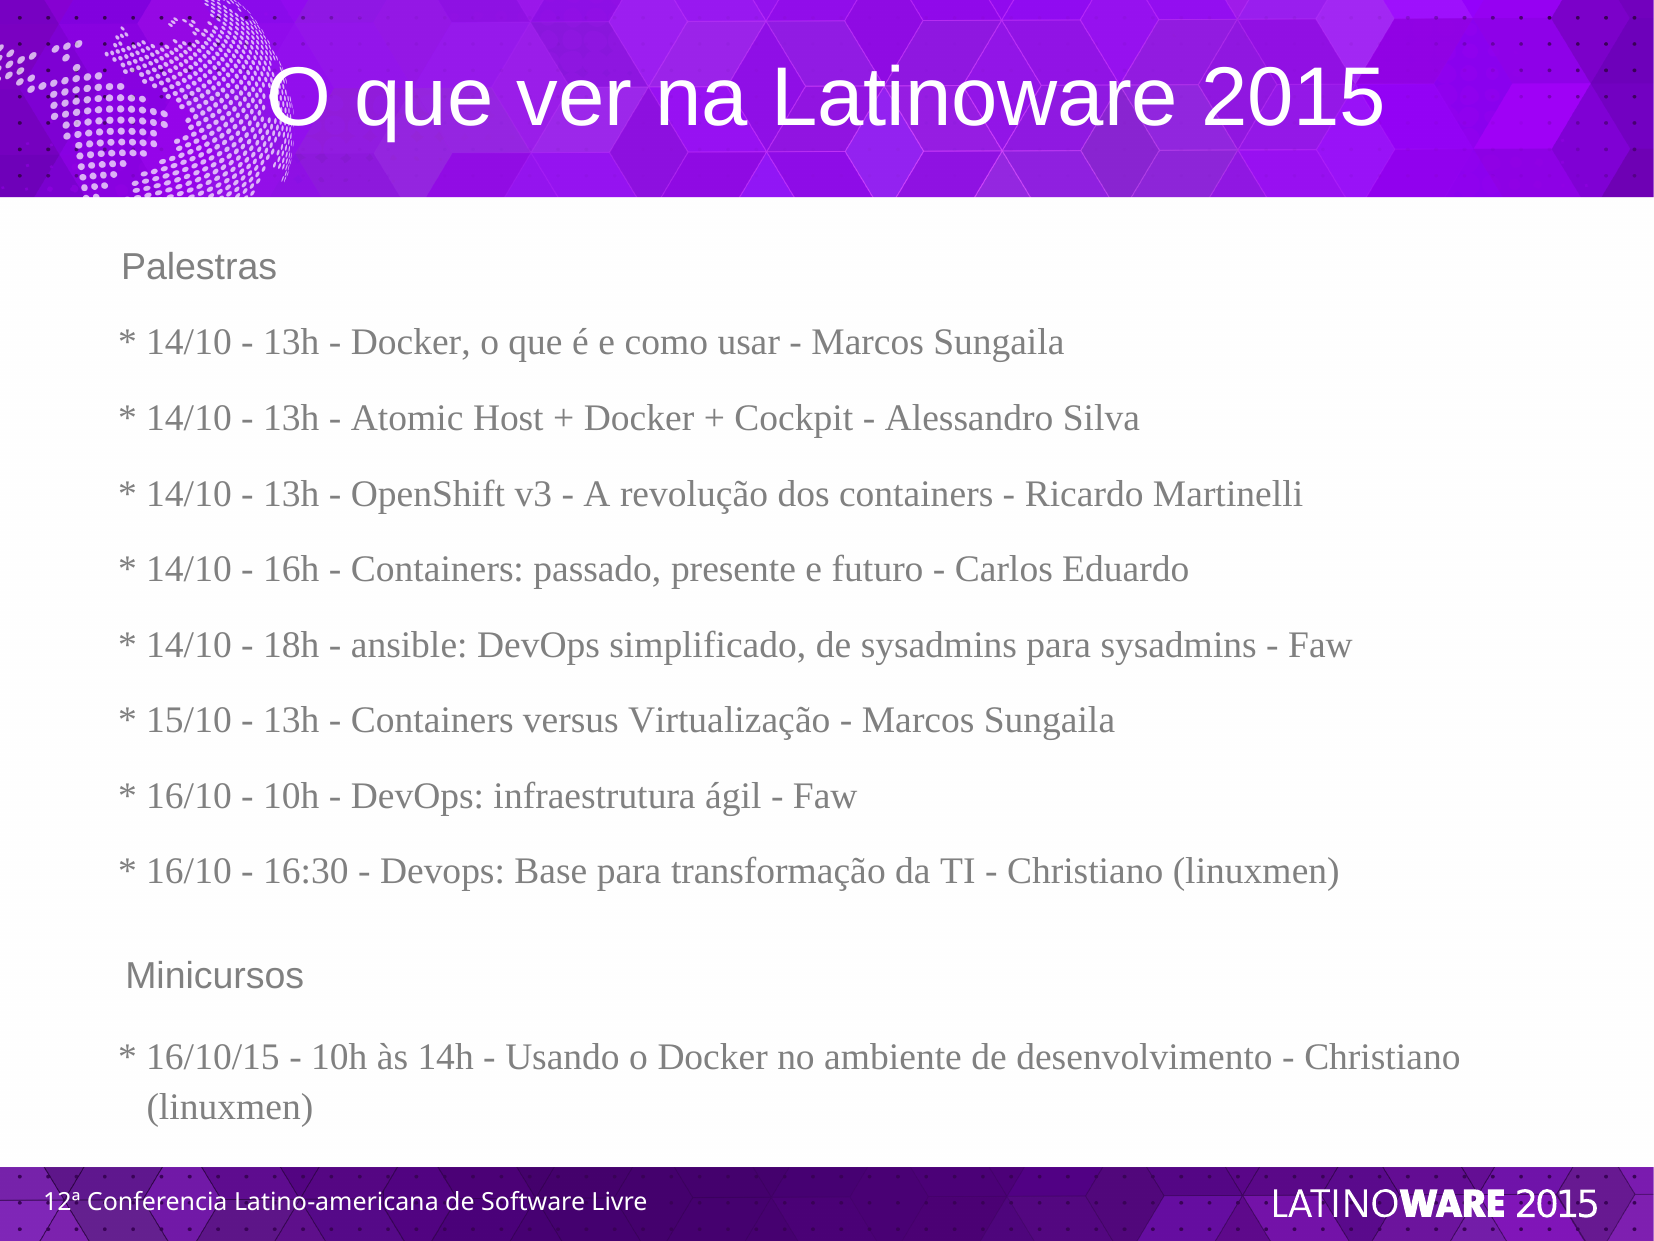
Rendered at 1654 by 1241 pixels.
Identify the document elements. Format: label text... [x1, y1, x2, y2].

text_box * 14/10 - 13h - Docker, o que é e como usar - Marcos Sungaila * 14/10 - 13h - Atomic Host + Docker + Cockpit - Alessandro Silva * 14/10 - 13h - OpenShift v3 - A revolução dos containers - Ricardo Martinelli * 14/10 - 16h - Containers: passado, presente e futuro - Carlos Eduardo * 14/10 - 18h - ansible: DevOps simplificado, de sysadmins para sysadmins - Faw * 15/10 - 13h - Containers versus Virtualização - Marcos Sungaila * 16/10 - 10h - DevOps: infraestrutura ágil - Faw * 16/10 - 16:30 - Devops: Base para transformação da TI - Christiano (linuxmen) [118, 313, 1619, 884]
text_box Palestras [106, 238, 292, 296]
text_box O que ver na Latinoware 2015 [183, 43, 1471, 152]
text_box 12ª Conferencia Latino-americana de Software Livre [28, 1176, 1127, 1234]
text_box Minicursos [110, 947, 627, 1004]
text_box * 16/10/15 - 10h às 14h - Usando o Docker no ambiente de desenvolvimento - Christiano (linuxmen) [118, 1027, 1524, 1119]
picture [0, 0, 1654, 1241]
